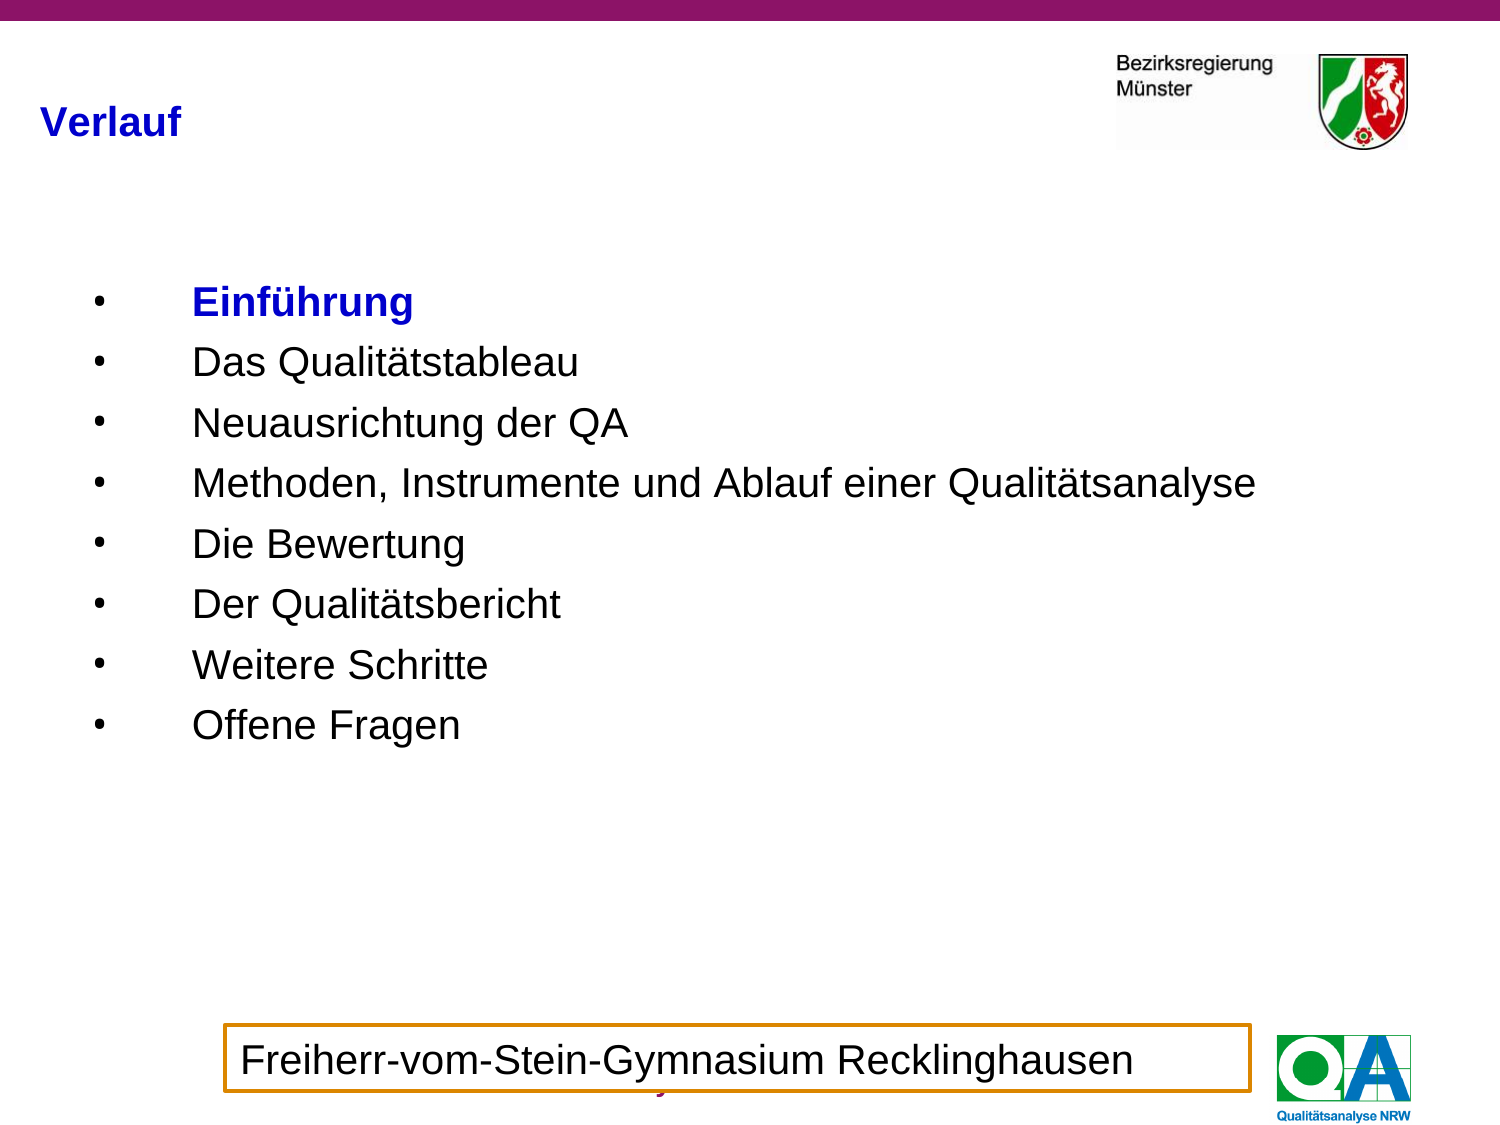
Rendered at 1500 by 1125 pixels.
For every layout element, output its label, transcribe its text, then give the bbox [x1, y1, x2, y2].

title Verlauf [39, 50, 934, 145]
list Einführung Das Qualitätstableau Neuausrichtung der QA Methoden, Instrumente und Ablauf einer Qualitätsanalyse Die Bewertung Der Qualitätsbericht Weitere Schritte Offene Fragen [76, 267, 1348, 801]
text_box Freiherr-vom-Stein-Gymnasium Recklinghausen [225, 1025, 1251, 1091]
